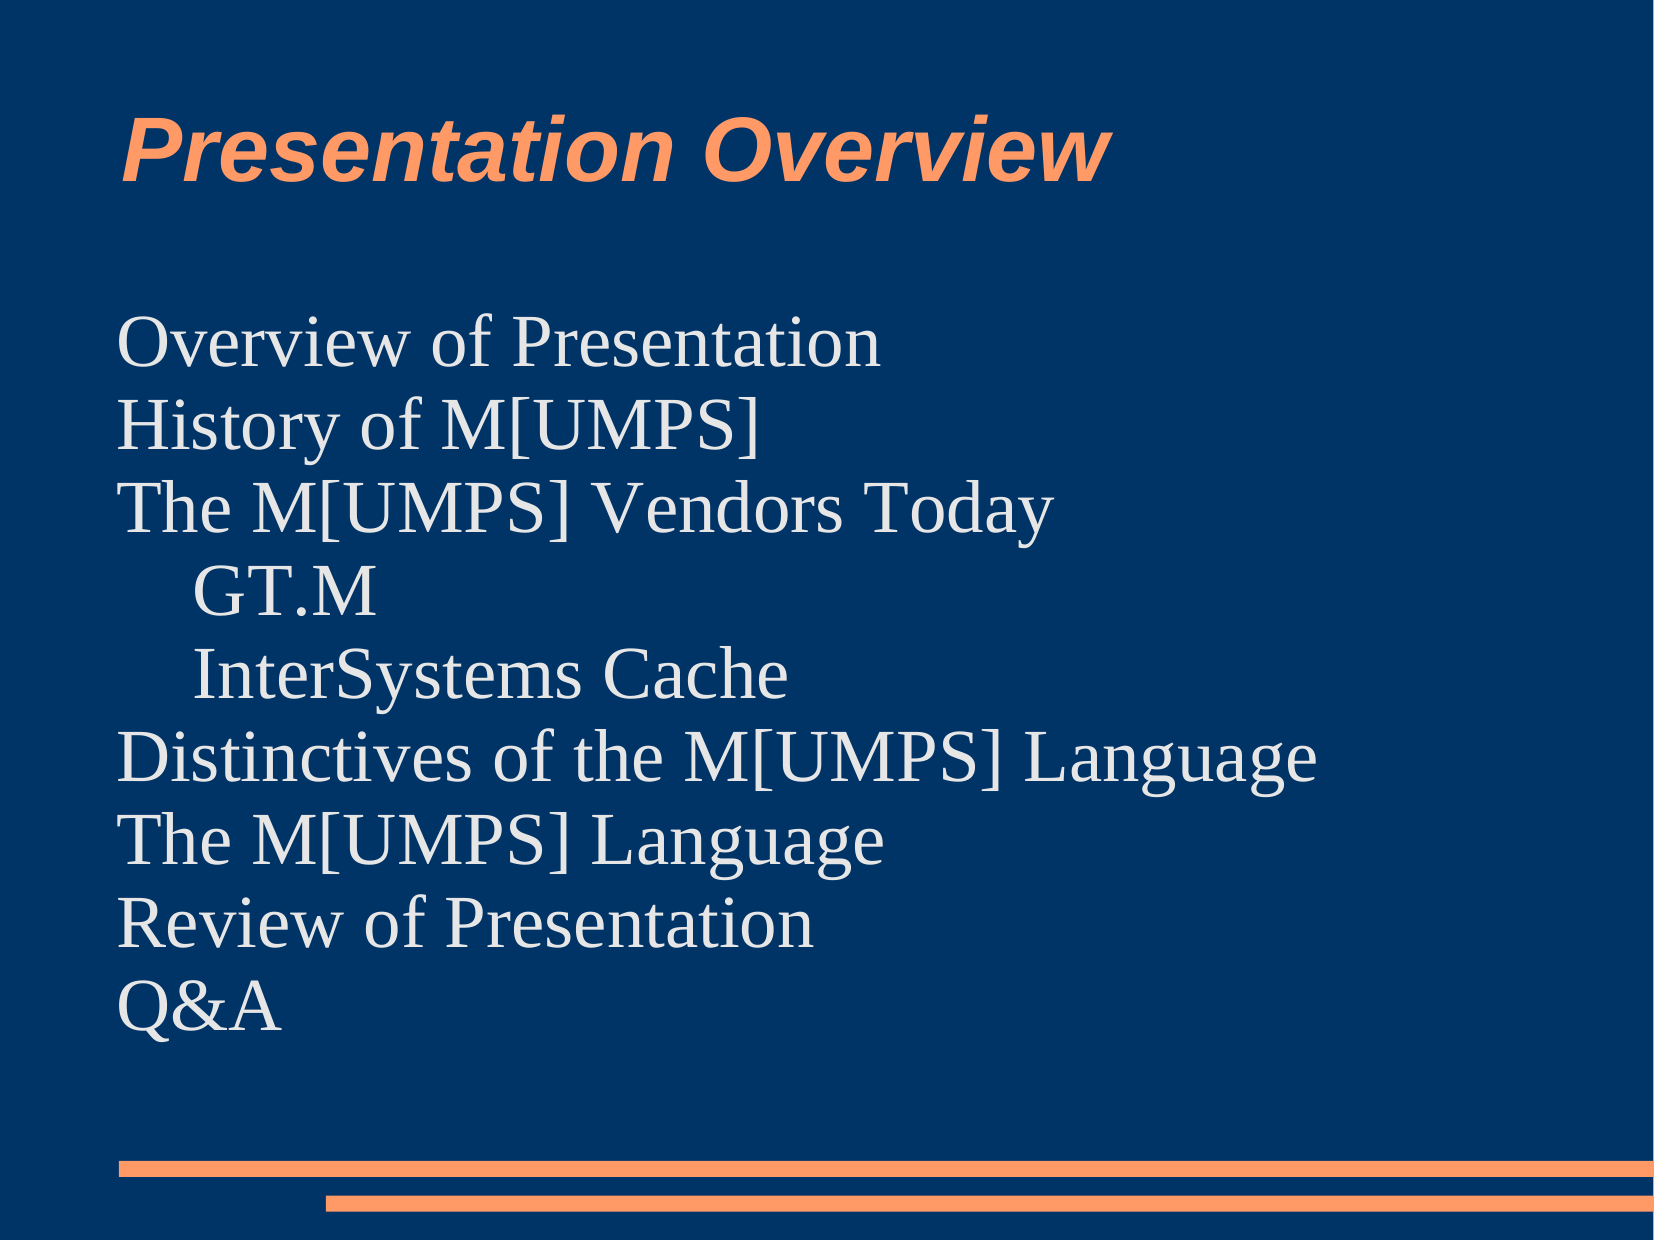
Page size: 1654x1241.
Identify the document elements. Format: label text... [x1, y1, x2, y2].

list Overview of Presentation History of M[UMPS] The M[UMPS] Vendors Today GT.M InterSystems Cache Distinctives of the M[UMPS] Language The M[UMPS] Language Review of Presentation Q&A [98, 300, 1538, 1096]
title Presentation Overview [121, 46, 1534, 254]
